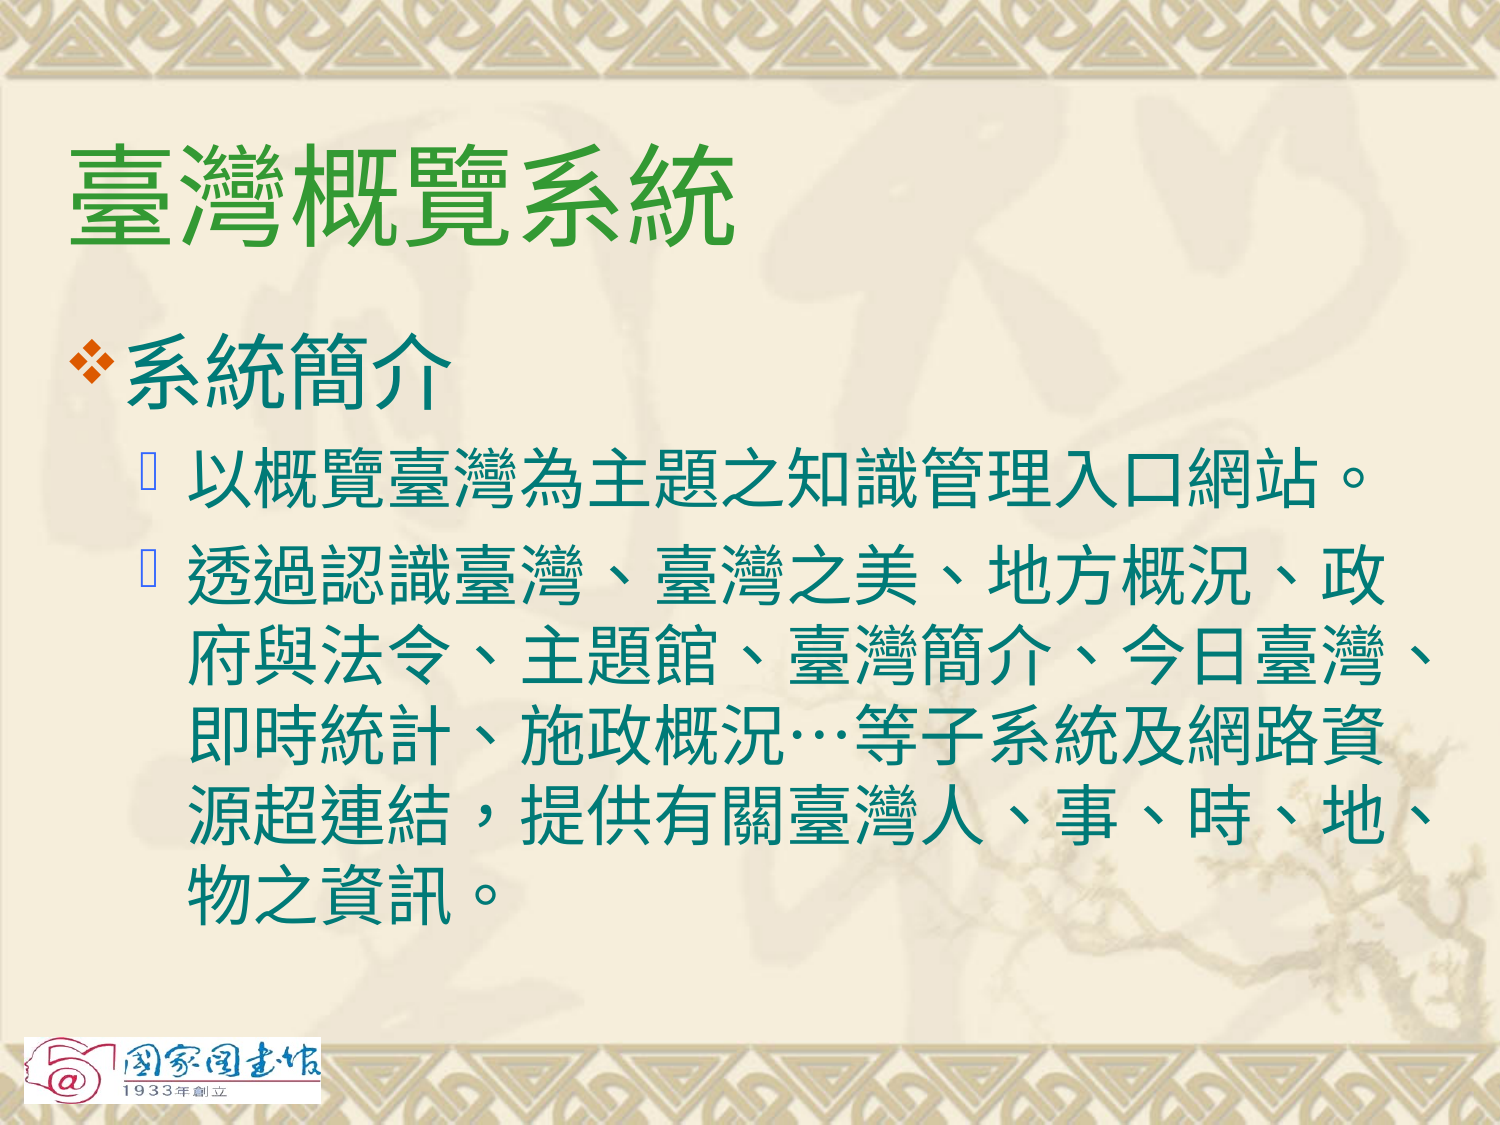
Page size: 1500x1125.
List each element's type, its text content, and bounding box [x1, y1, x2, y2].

list 系統簡介 以概覽臺灣為主題之知識管理入口網站。 透過認識臺灣、臺灣之美、地方概況、政府與法令、主題館、臺灣簡介、今日臺灣、即時統計、施政概況…等子系統及網路資源超連結，提供有關臺灣人、事、時、地、物之資訊。 [49, 312, 1451, 1001]
title 臺灣概覽系統 [49, 99, 1451, 288]
picture [0, 0, 1500, 1125]
